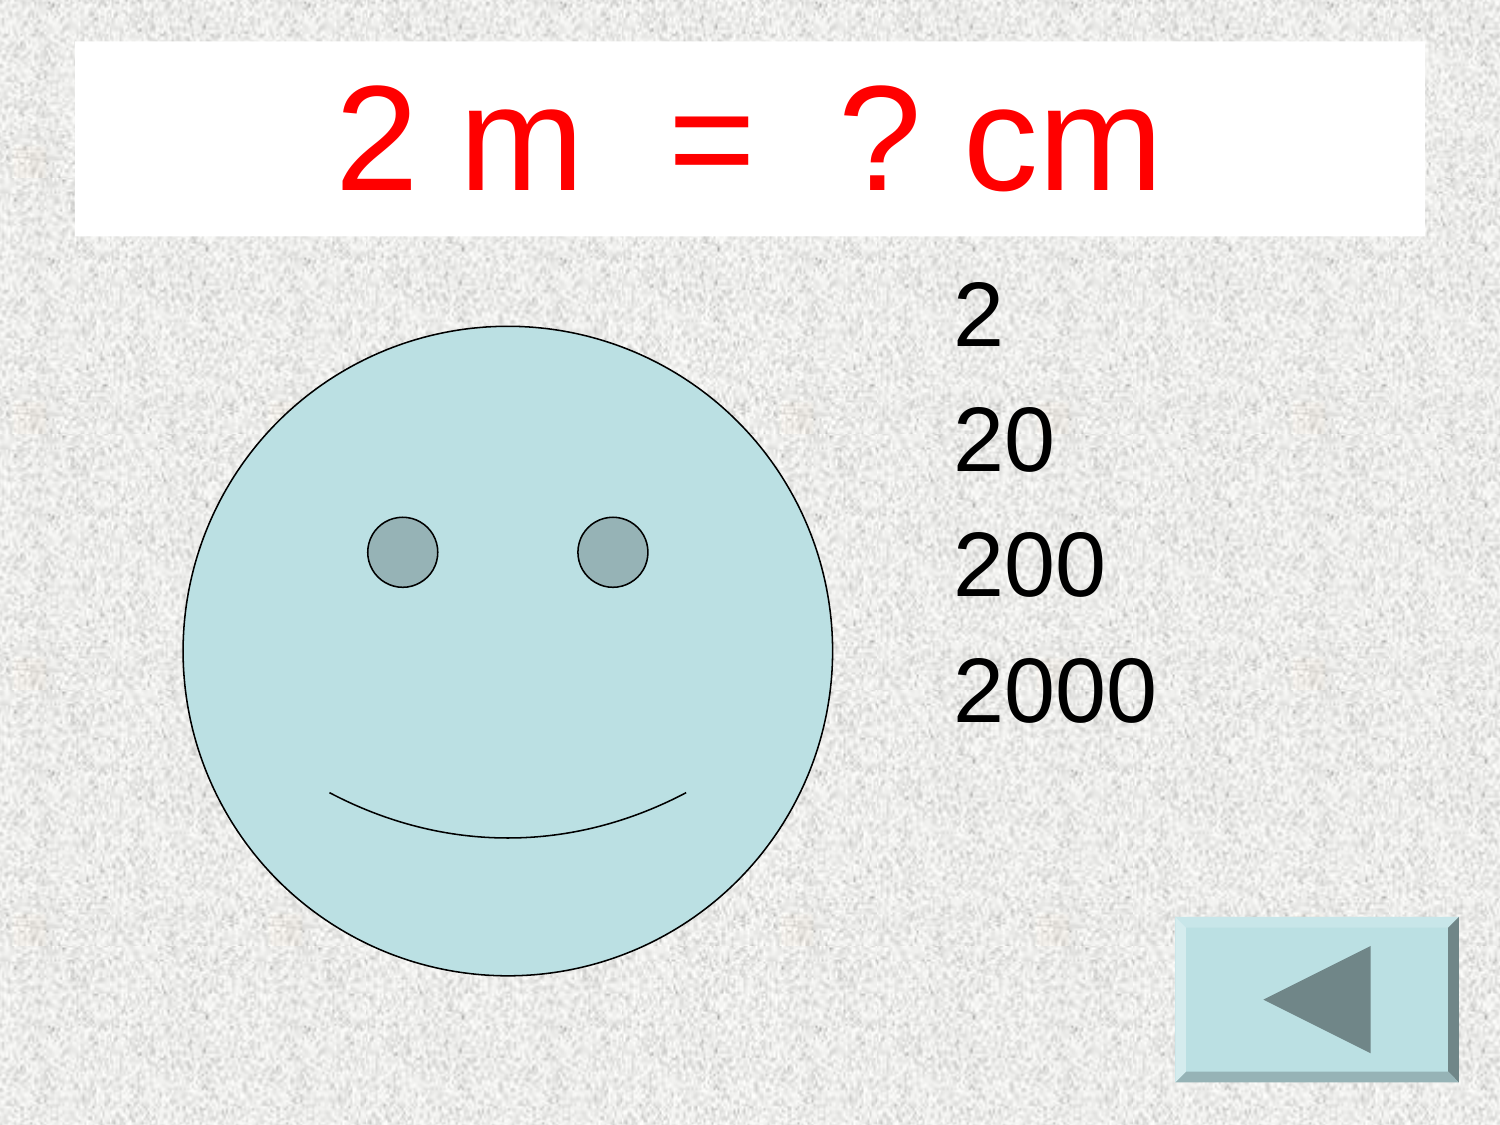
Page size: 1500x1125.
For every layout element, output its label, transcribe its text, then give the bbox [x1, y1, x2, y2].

text_box [183, 326, 833, 976]
list 2 20 200 2000 [938, 255, 1235, 998]
picture [0, 0, 1500, 1125]
text_box [1176, 916, 1459, 1083]
title 2 m = ? cm [75, 41, 1426, 237]
